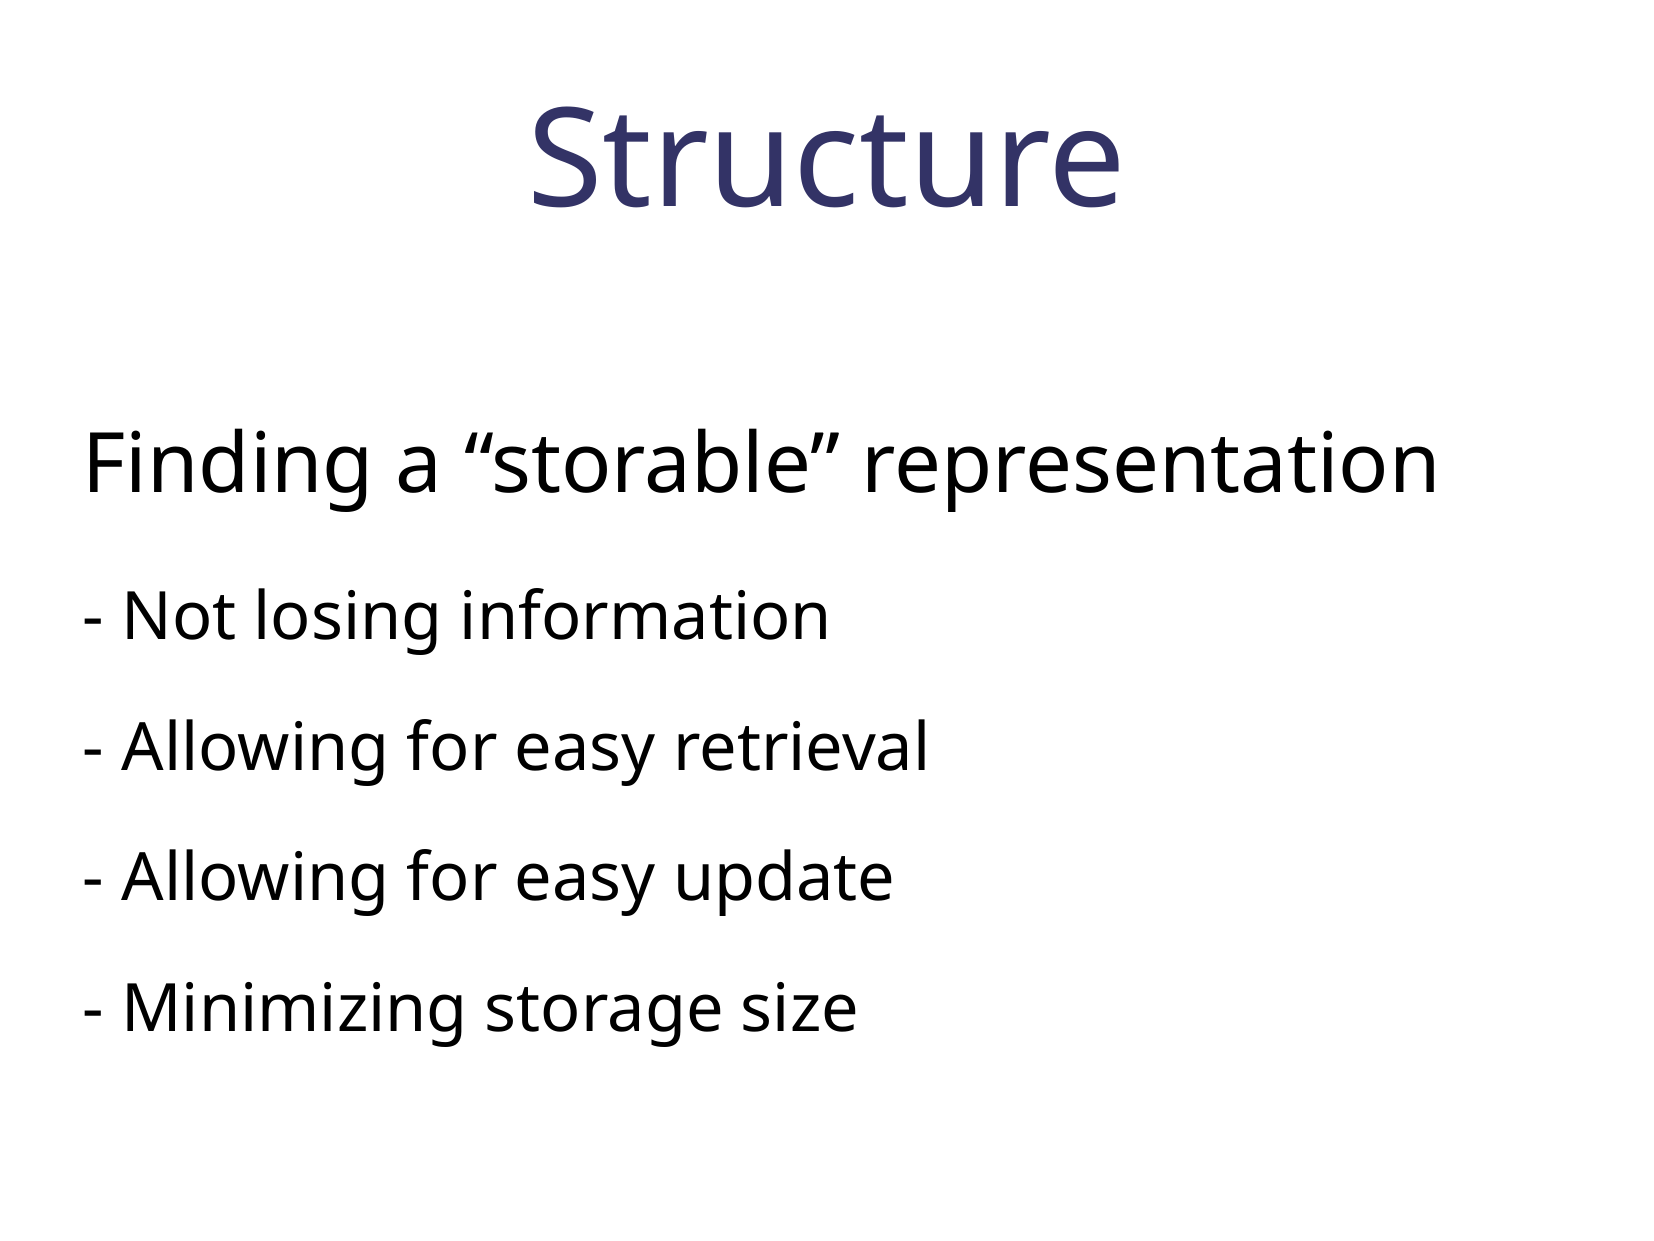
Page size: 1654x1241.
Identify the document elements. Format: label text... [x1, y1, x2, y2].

subtitle Finding a “storable” representation - Not losing information - Allowing for easy retrieval - Allowing for easy update - Minimizing storage size [82, 290, 1571, 1094]
title Structure [82, 56, 1571, 250]
